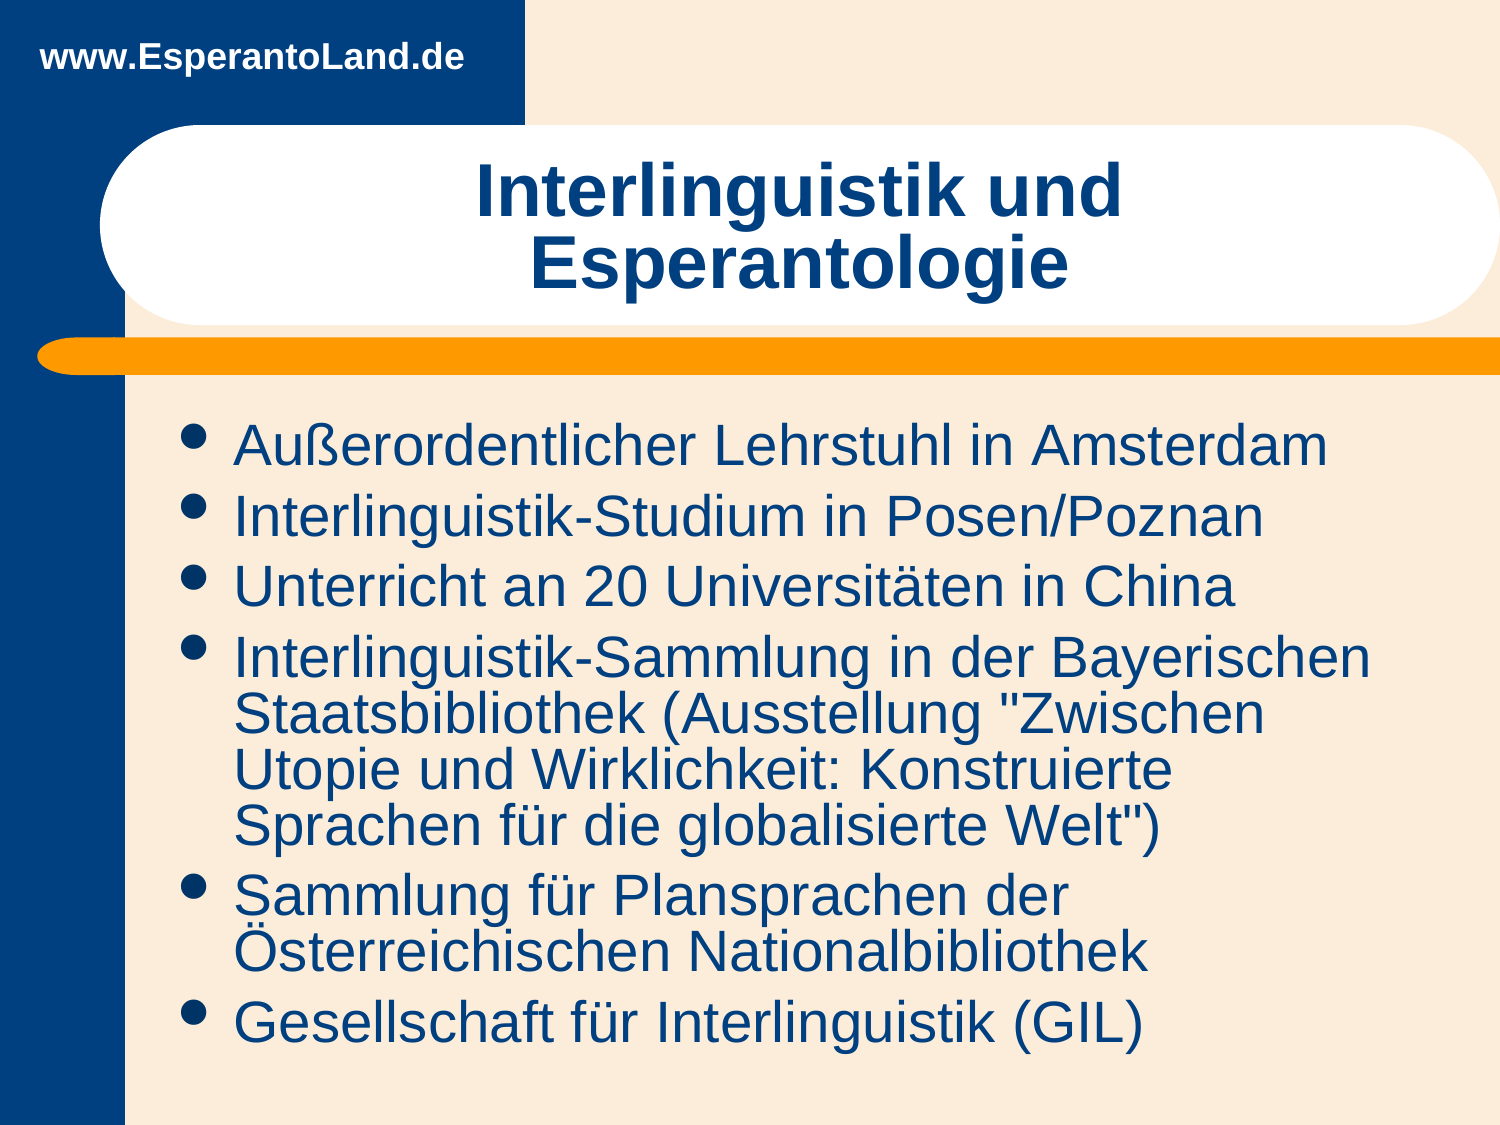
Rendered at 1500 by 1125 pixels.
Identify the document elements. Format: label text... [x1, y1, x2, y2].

list Außerordentlicher Lehrstuhl in Amsterdam Interlinguistik-Studium in Posen/Poznan Unterricht an 20 Universitäten in China Interlinguistik-Sammlung in der Bayerischen Staatsbibliothek (Ausstellung "Zwischen Utopie und Wirklichkeit: Konstruierte Sprachen für die globalisierte Welt") Sammlung für Plansprachen der Österreichischen Nationalbibliothek Gesellschaft für Interlinguistik (GIL) [162, 413, 1447, 1125]
title Interlinguistik und Esperantologie [200, 137, 1401, 325]
